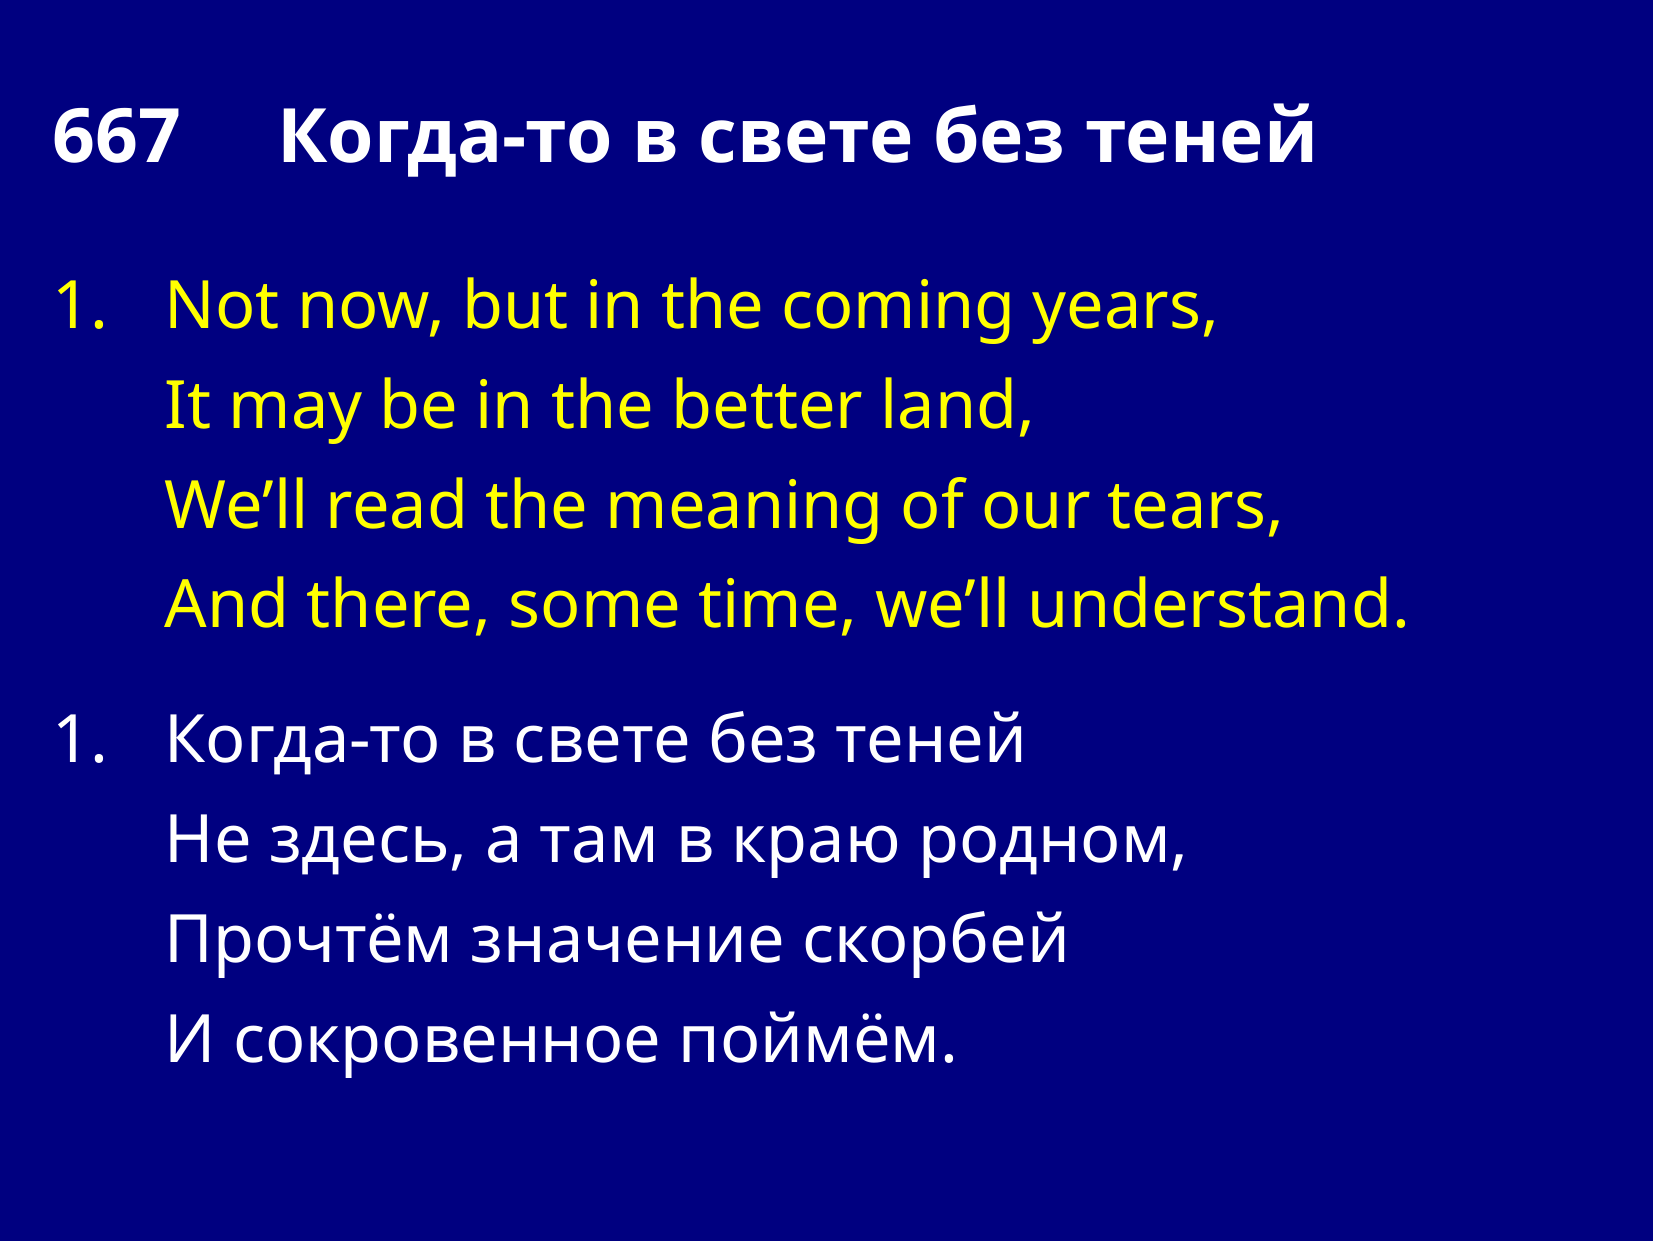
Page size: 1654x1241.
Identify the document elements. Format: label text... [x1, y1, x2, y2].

text_box 667 Когда-то в свете без теней [37, 75, 1576, 188]
text_box 1. Когда-то в свете без теней Не здесь, а там в краю родном, Прочтём значение скорбей И сокровенное поймём. [37, 675, 1576, 1163]
text_box 1. Not now, but in the coming years, It may be in the better land, We’ll read the meaning of our tears, And there, some time, we’ll understand. [37, 188, 1576, 638]
